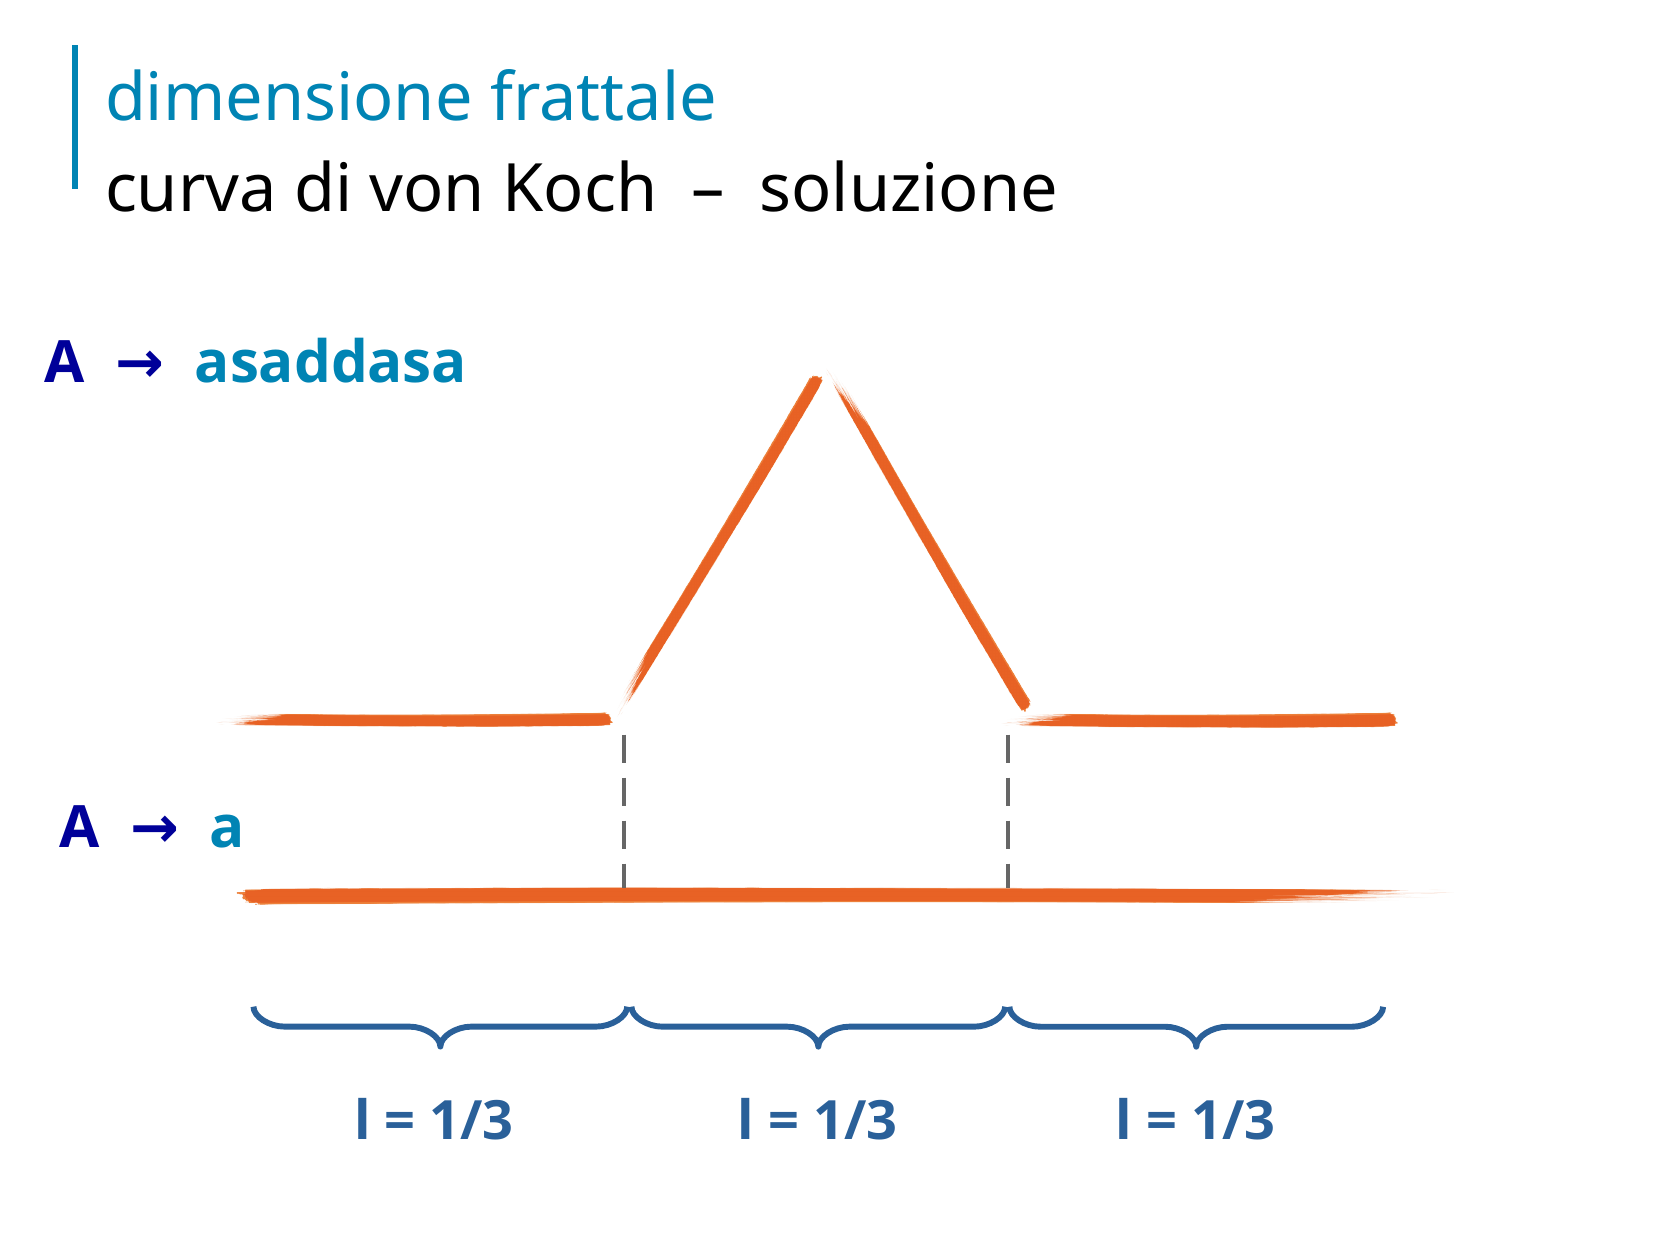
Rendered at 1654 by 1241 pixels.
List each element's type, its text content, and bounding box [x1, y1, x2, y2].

text_box l = 1/3 [244, 1078, 624, 1158]
text_box l = 1/3 [628, 1078, 1006, 1159]
text_box A → asaddasa [30, 315, 525, 406]
picture [236, 887, 1454, 905]
title dimensione frattale curva di von Koch – soluzione [105, 49, 1571, 200]
text_box l = 1/3 [1006, 1078, 1386, 1159]
text_box A → a [45, 780, 270, 871]
picture [216, 363, 1398, 728]
